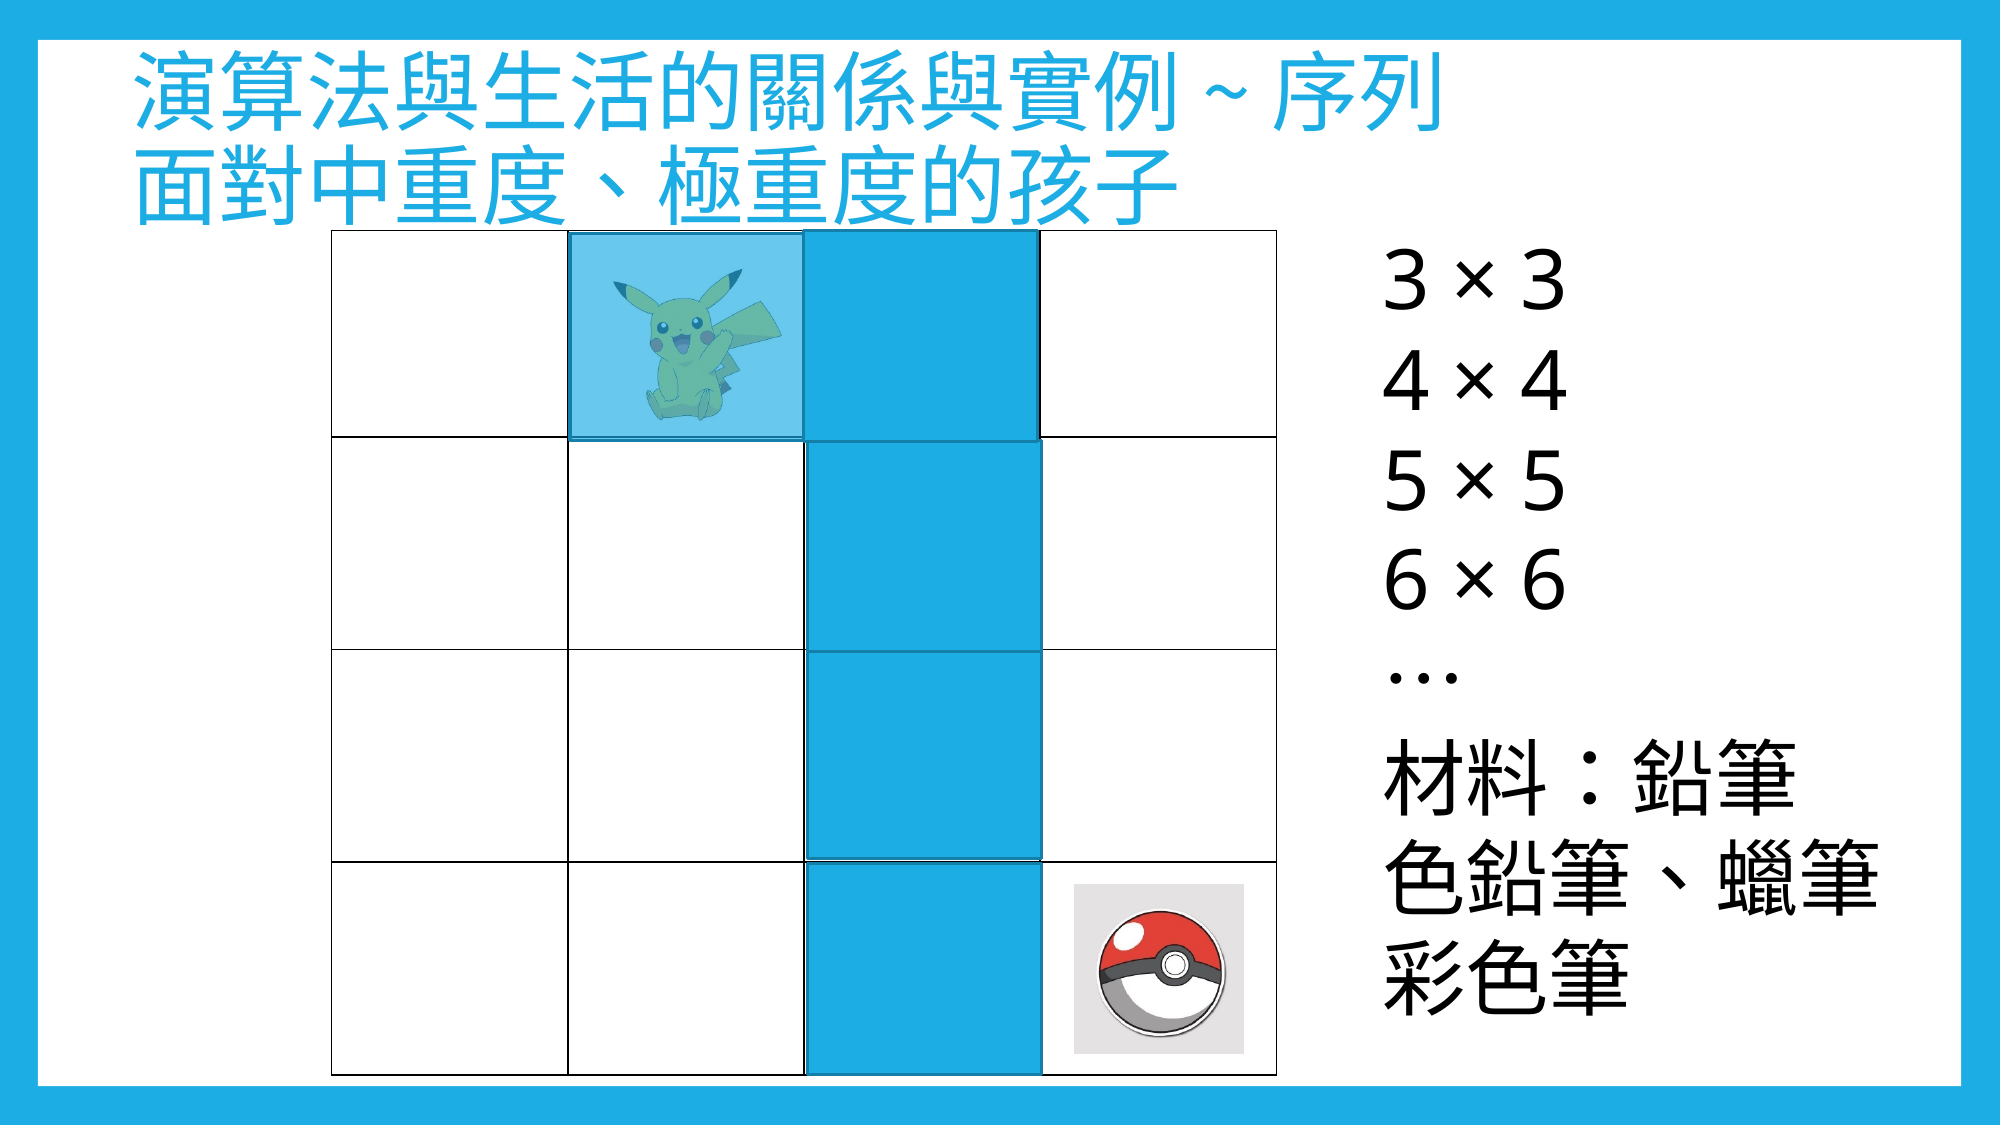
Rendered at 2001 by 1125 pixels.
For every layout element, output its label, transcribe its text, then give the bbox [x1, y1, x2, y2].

table_cell [1041, 650, 1276, 861]
picture [1074, 884, 1244, 1054]
table_cell [1041, 438, 1276, 649]
text_box [807, 863, 1042, 1075]
table_cell [569, 441, 803, 649]
table_header [332, 231, 567, 436]
table_cell [332, 438, 567, 649]
title 演算法與生活的關係與實例~序列 面對中重度、極重度的孩子 [116, 34, 1842, 252]
text_box 3 × 3 4 × 4 5 × 5 6 × 6 … 材料：鉛筆 色鉛筆、蠟筆 彩色筆 [1367, 219, 1897, 1034]
table_cell [332, 650, 567, 861]
text_box [569, 230, 1042, 859]
table_cell [1042, 863, 1276, 1074]
table_cell [332, 863, 567, 1074]
table_header [1041, 231, 1276, 436]
table_cell [569, 863, 803, 1074]
table_cell [569, 650, 803, 861]
